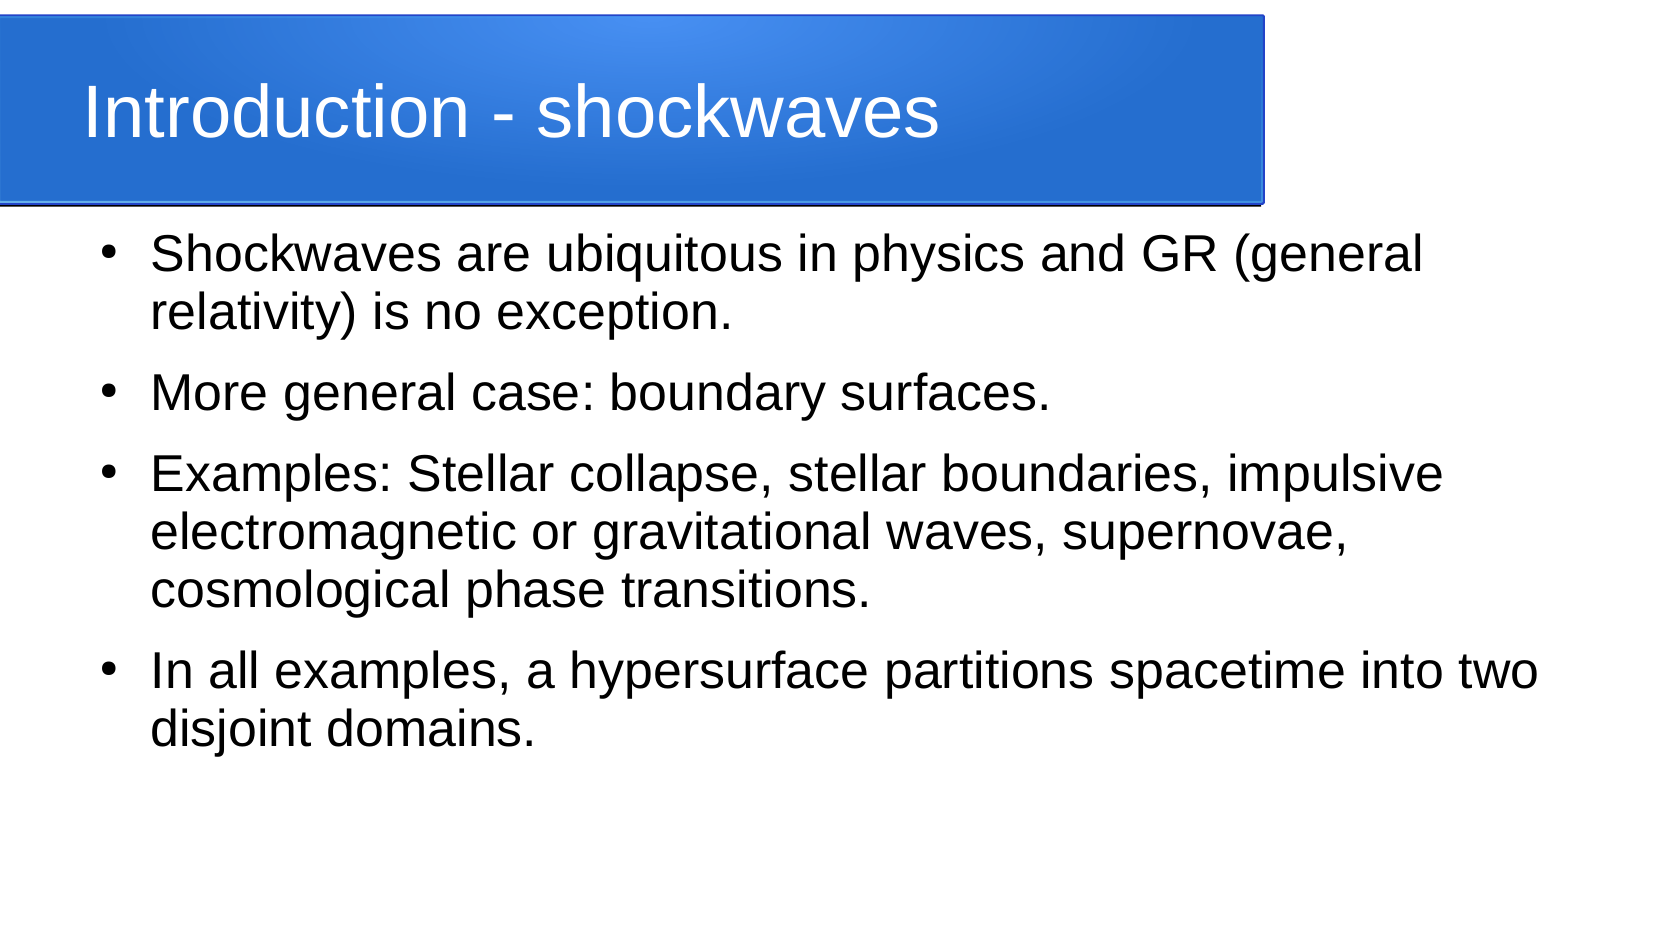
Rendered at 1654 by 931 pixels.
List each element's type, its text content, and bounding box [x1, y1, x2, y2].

title Introduction - shockwaves [82, 35, 1235, 189]
list Shockwaves are ubiquitous in physics and GR (general relativity) is no exception. More general case: boundary surfaces. Examples: Stellar collapse, stellar boundaries, impulsive electromagnetic or gravitational waves, supernovae, cosmological phase transitions. In all examples, a hypersurface partitions spacetime into two disjoint domains. [82, 224, 1571, 764]
